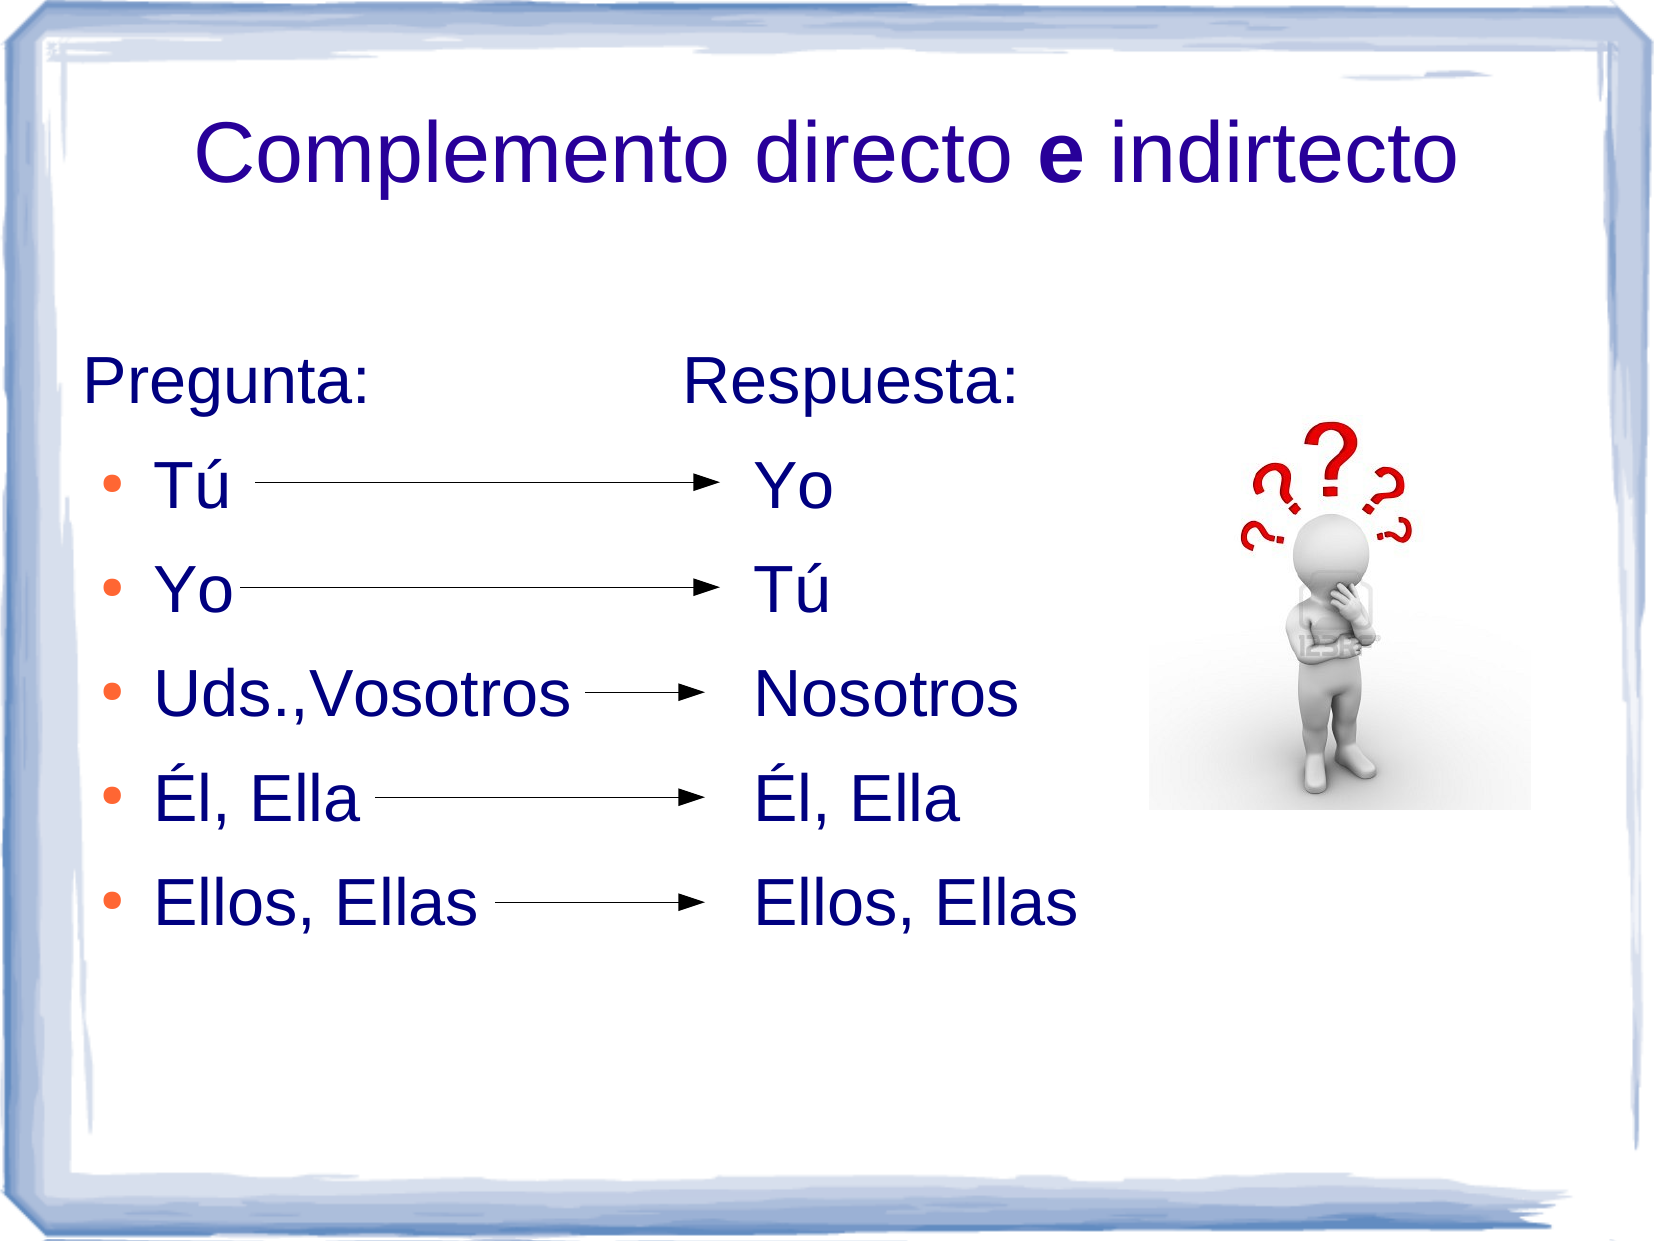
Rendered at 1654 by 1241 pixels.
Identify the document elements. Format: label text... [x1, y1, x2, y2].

picture [0, 0, 1654, 1241]
list Pregunta: Respuesta: Tú Yo Yo Tú Uds.,Vosotros Nosotros Él, Ella Él, Ella Ellos, Ellas Ellos, Ellas [82, 343, 1561, 1059]
title Complemento directo e indirtecto [82, 49, 1571, 257]
